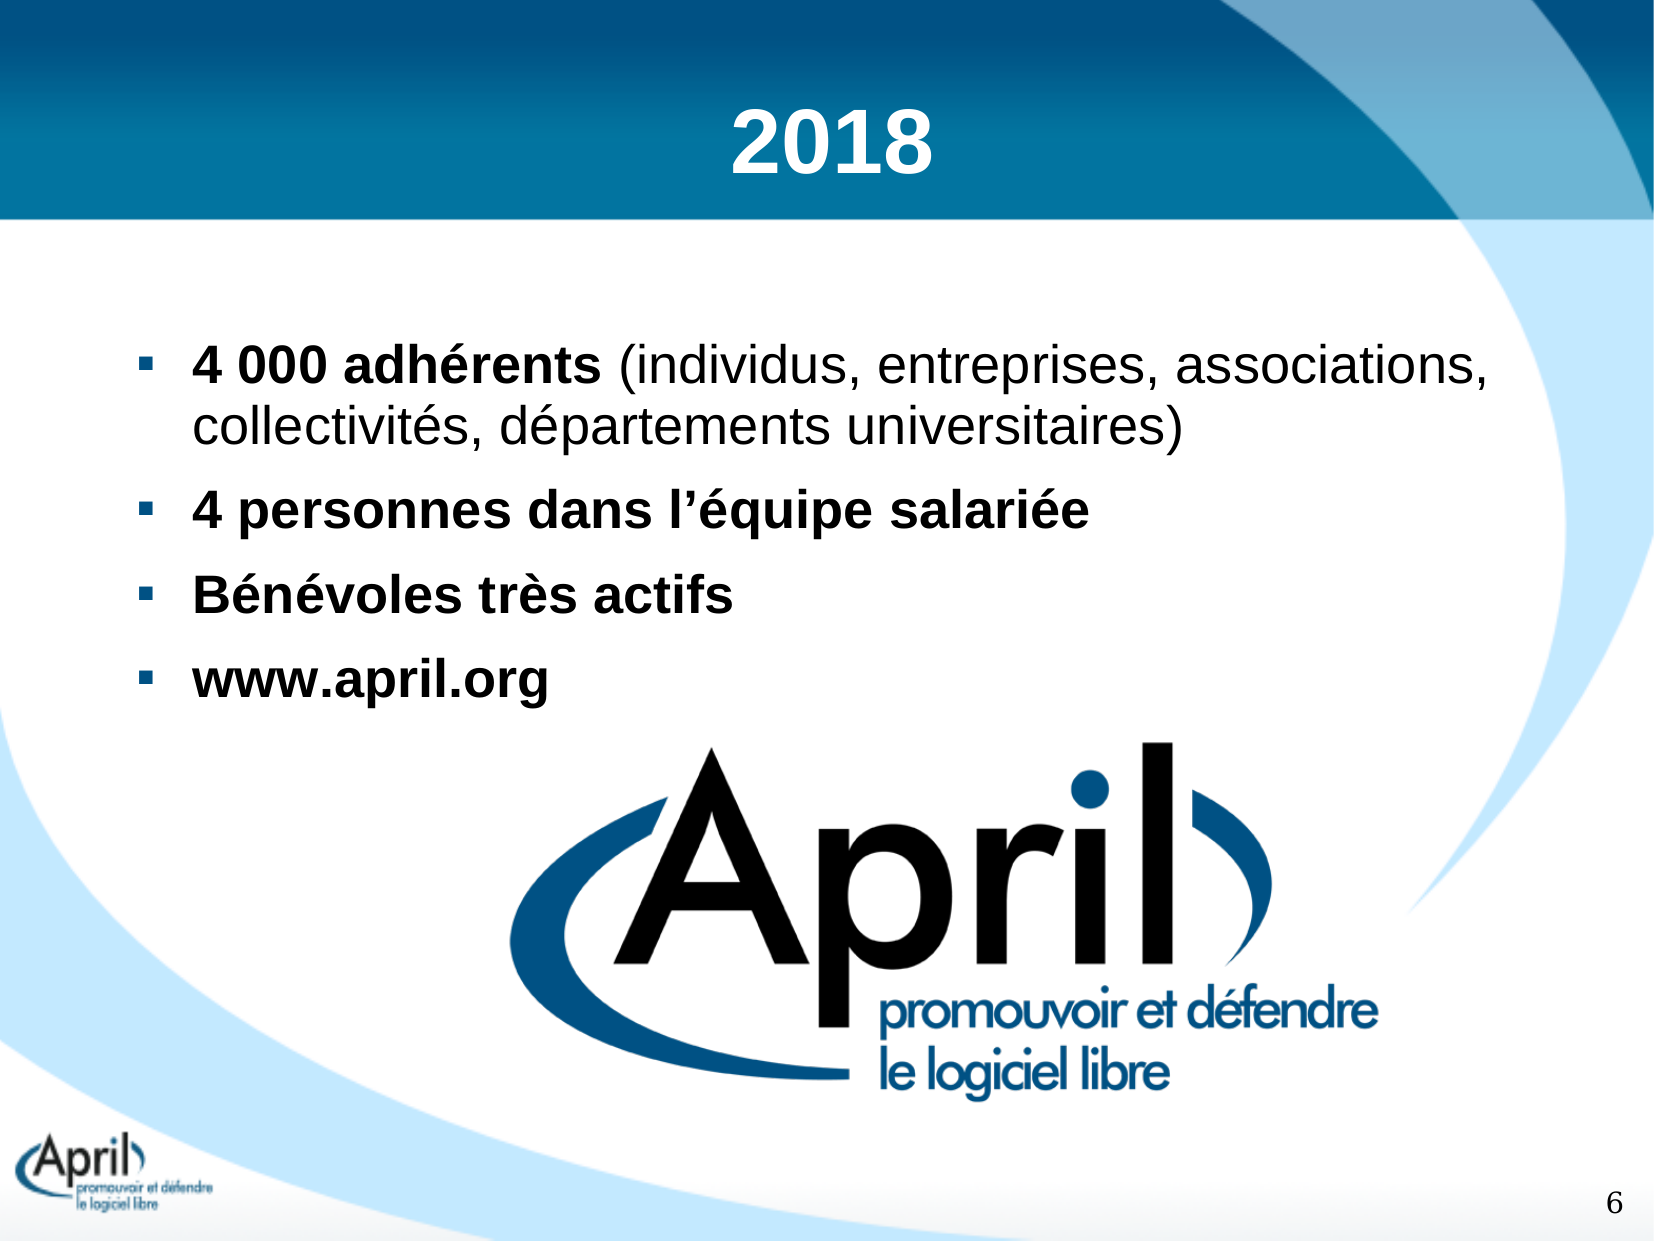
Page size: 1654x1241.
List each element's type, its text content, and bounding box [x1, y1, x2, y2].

title 2018 [126, 38, 1539, 246]
picture [0, 0, 1654, 1241]
list 4 000 adhérents (individus, entreprises, associations, collectivités, départements universitaires) 4 personnes dans l’équipe salariée Bénévoles très actifs www.april.org [121, 250, 1534, 1032]
